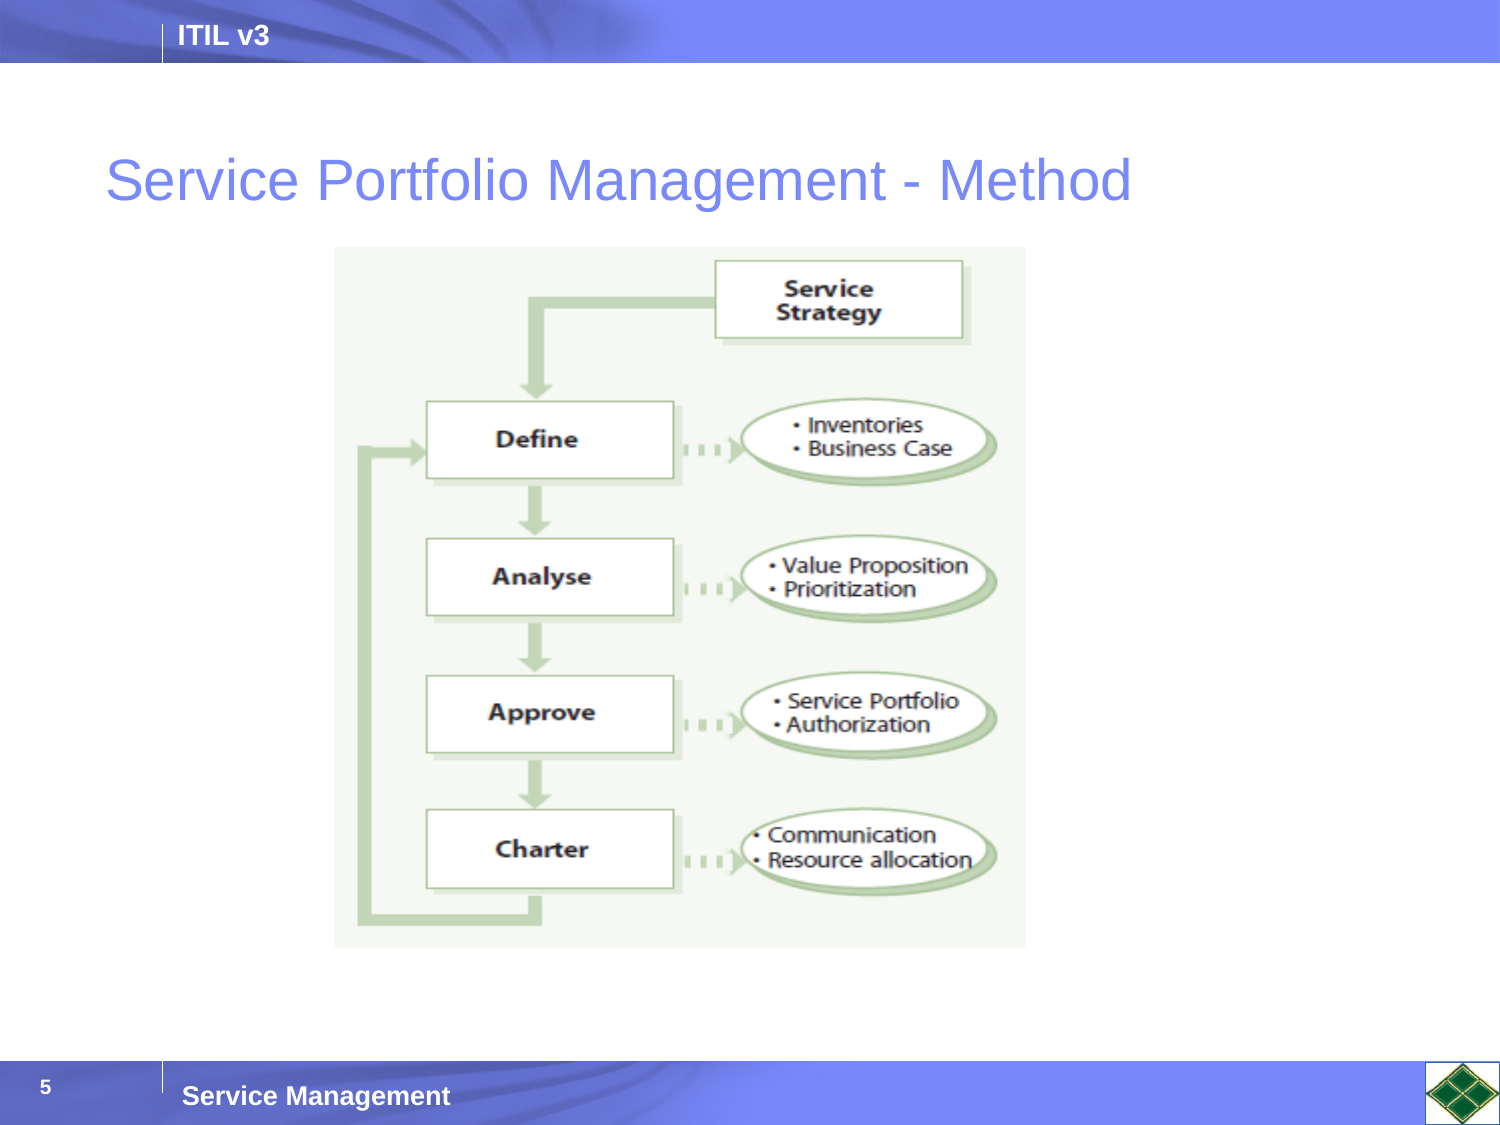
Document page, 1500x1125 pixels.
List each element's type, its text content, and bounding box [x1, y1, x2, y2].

picture [0, 1061, 1500, 1125]
picture [0, 0, 1500, 63]
text_box <číslo> [25, 1066, 191, 1119]
picture [334, 247, 1026, 949]
picture [1426, 1063, 1499, 1124]
text_box Service Portfolio Management - Method [90, 121, 1443, 221]
